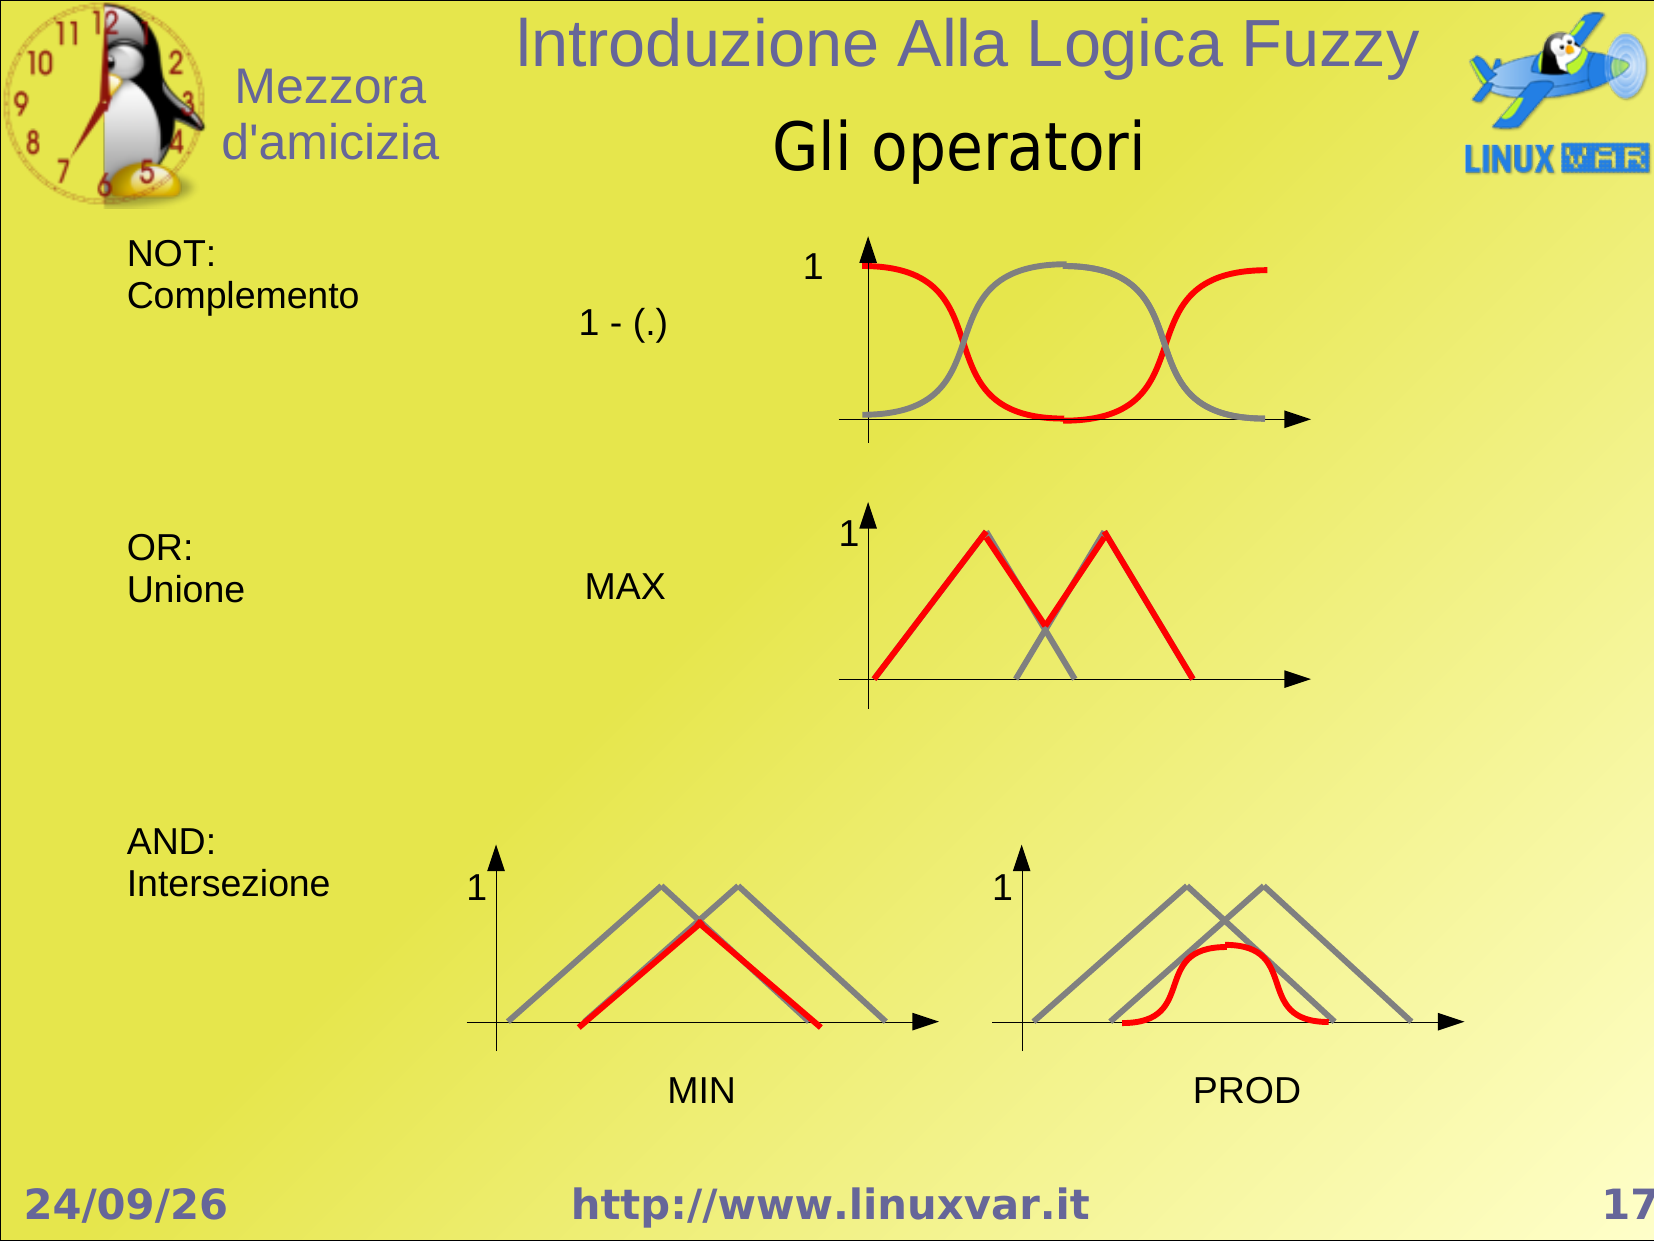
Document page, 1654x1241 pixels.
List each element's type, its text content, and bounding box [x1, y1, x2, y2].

text_box PROD [1175, 1059, 1319, 1123]
picture [1464, 0, 1654, 190]
title Gli operatori [472, 88, 1447, 207]
text_box 1 [788, 238, 839, 296]
text_box 1 [820, 501, 878, 565]
text_box MAX [566, 555, 683, 618]
text_box NOT: Complemento OR: Unione AND: Intersezione [112, 225, 375, 1123]
text_box MIN [649, 1059, 754, 1123]
text_box 1 [974, 856, 1031, 920]
picture [0, 0, 209, 209]
text_box 1 [448, 856, 506, 920]
text_box 1 - (.) [561, 290, 687, 354]
